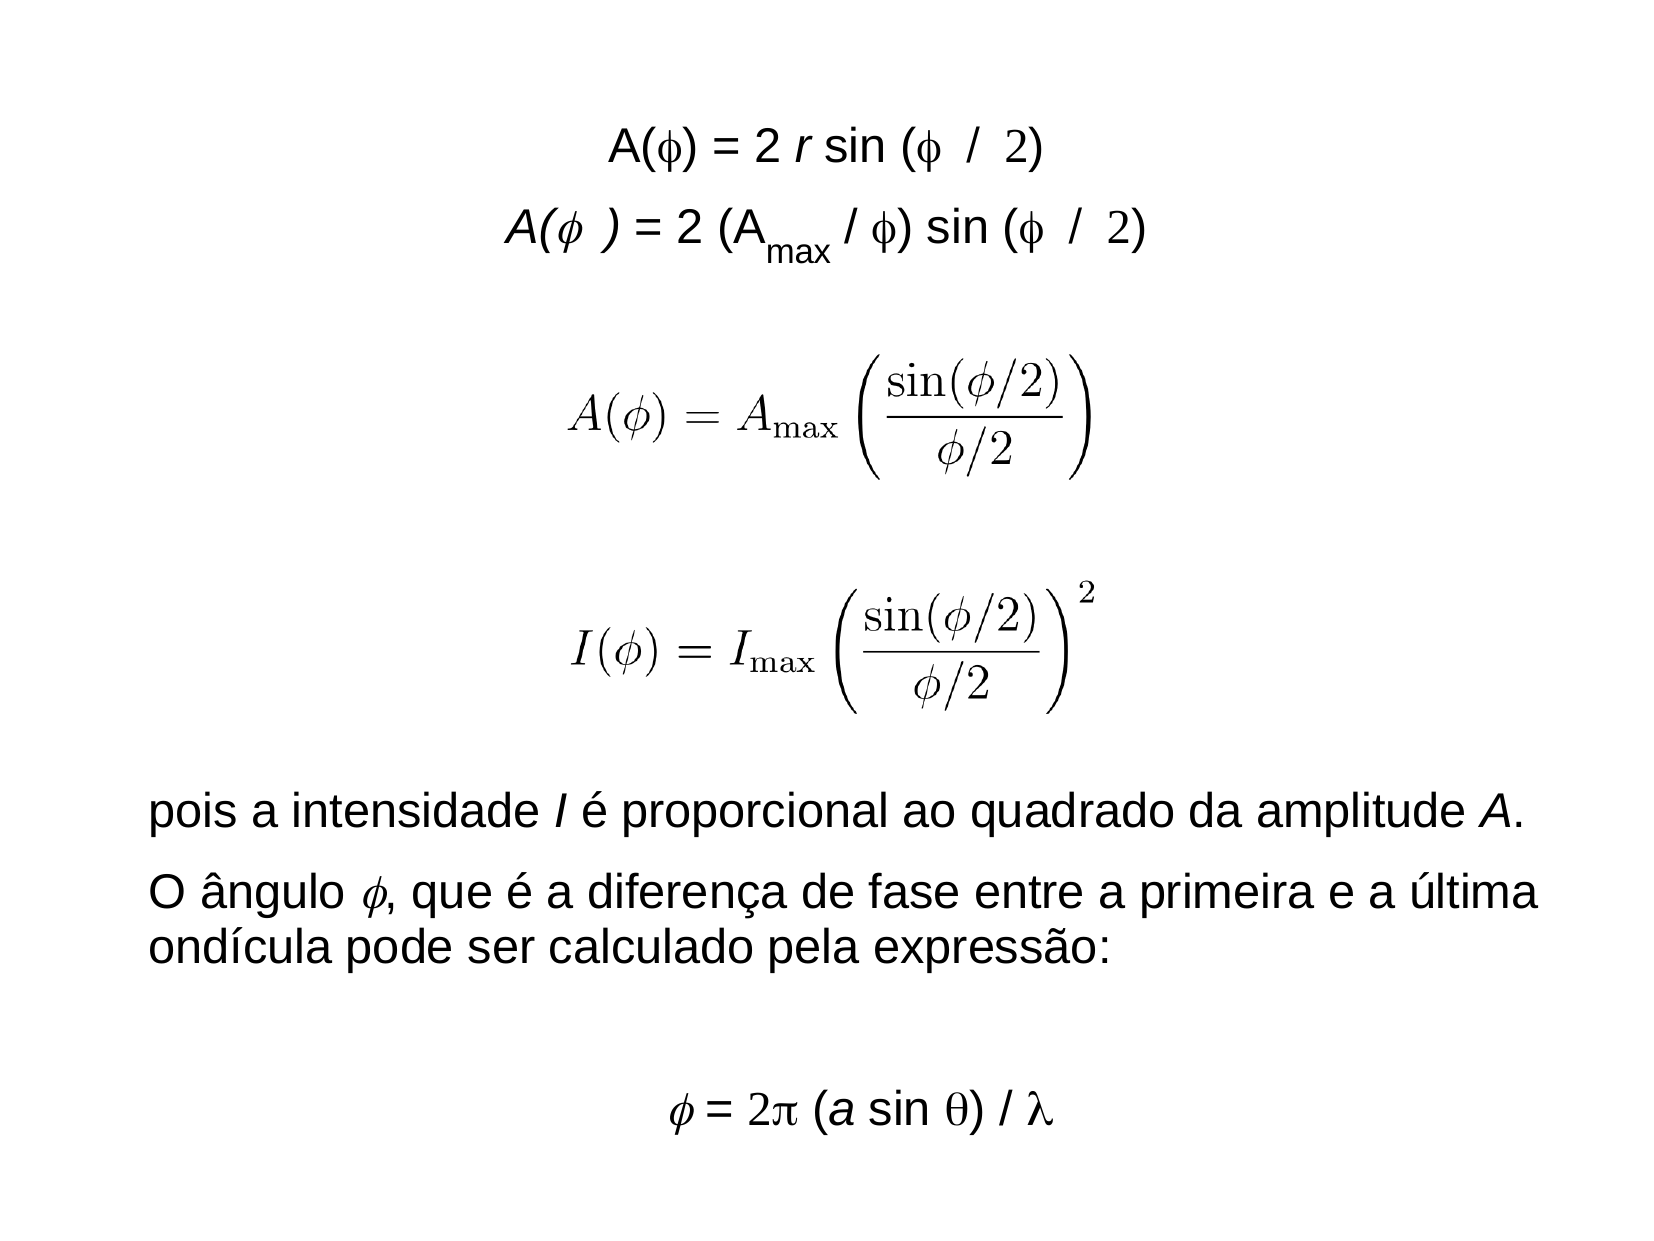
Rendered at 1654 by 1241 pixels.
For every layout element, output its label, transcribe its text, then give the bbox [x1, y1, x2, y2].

list A(f) = 2 r sin (f / 2) A(f ) = 2 (Amax / f) sin (f / 2) pois a intensidade I é proporcional ao quadrado da amplitude A. O ângulo f, que é a diferença de fase entre a primeira e a última ondícula pode ser calculado pela expressão: f = 2p (a sin q) / l [82, 118, 1571, 1146]
picture [555, 336, 1110, 738]
